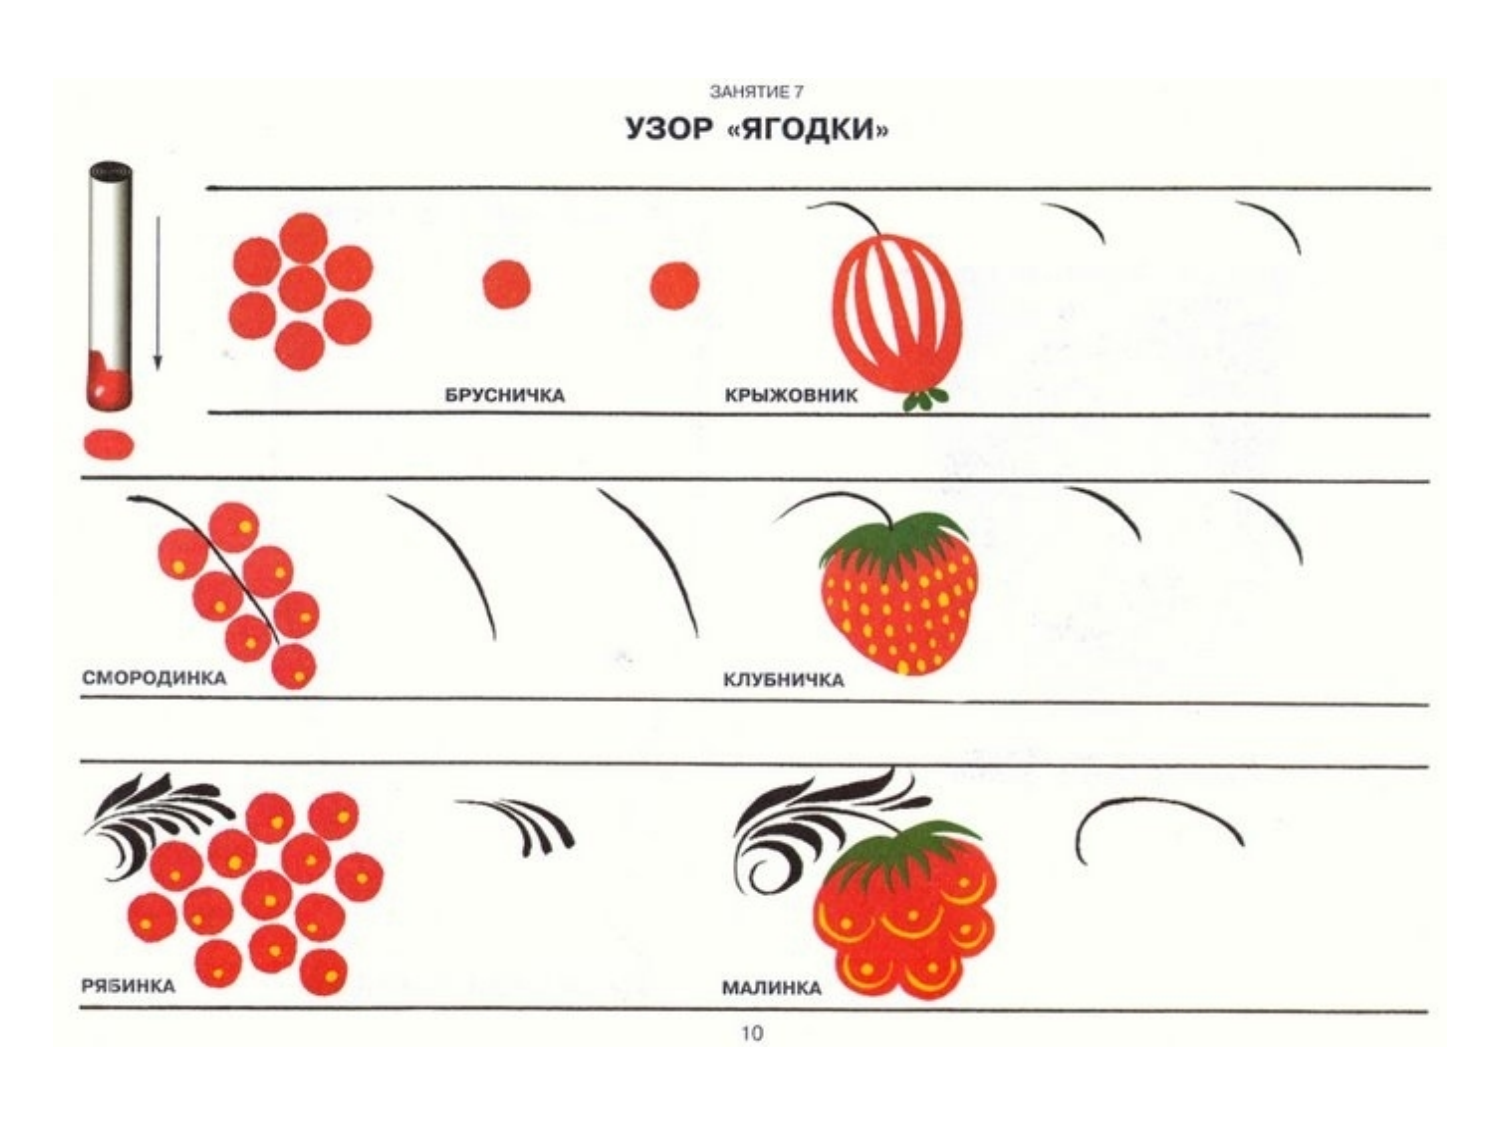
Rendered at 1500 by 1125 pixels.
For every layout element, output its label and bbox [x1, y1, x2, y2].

picture [53, 78, 1447, 1047]
